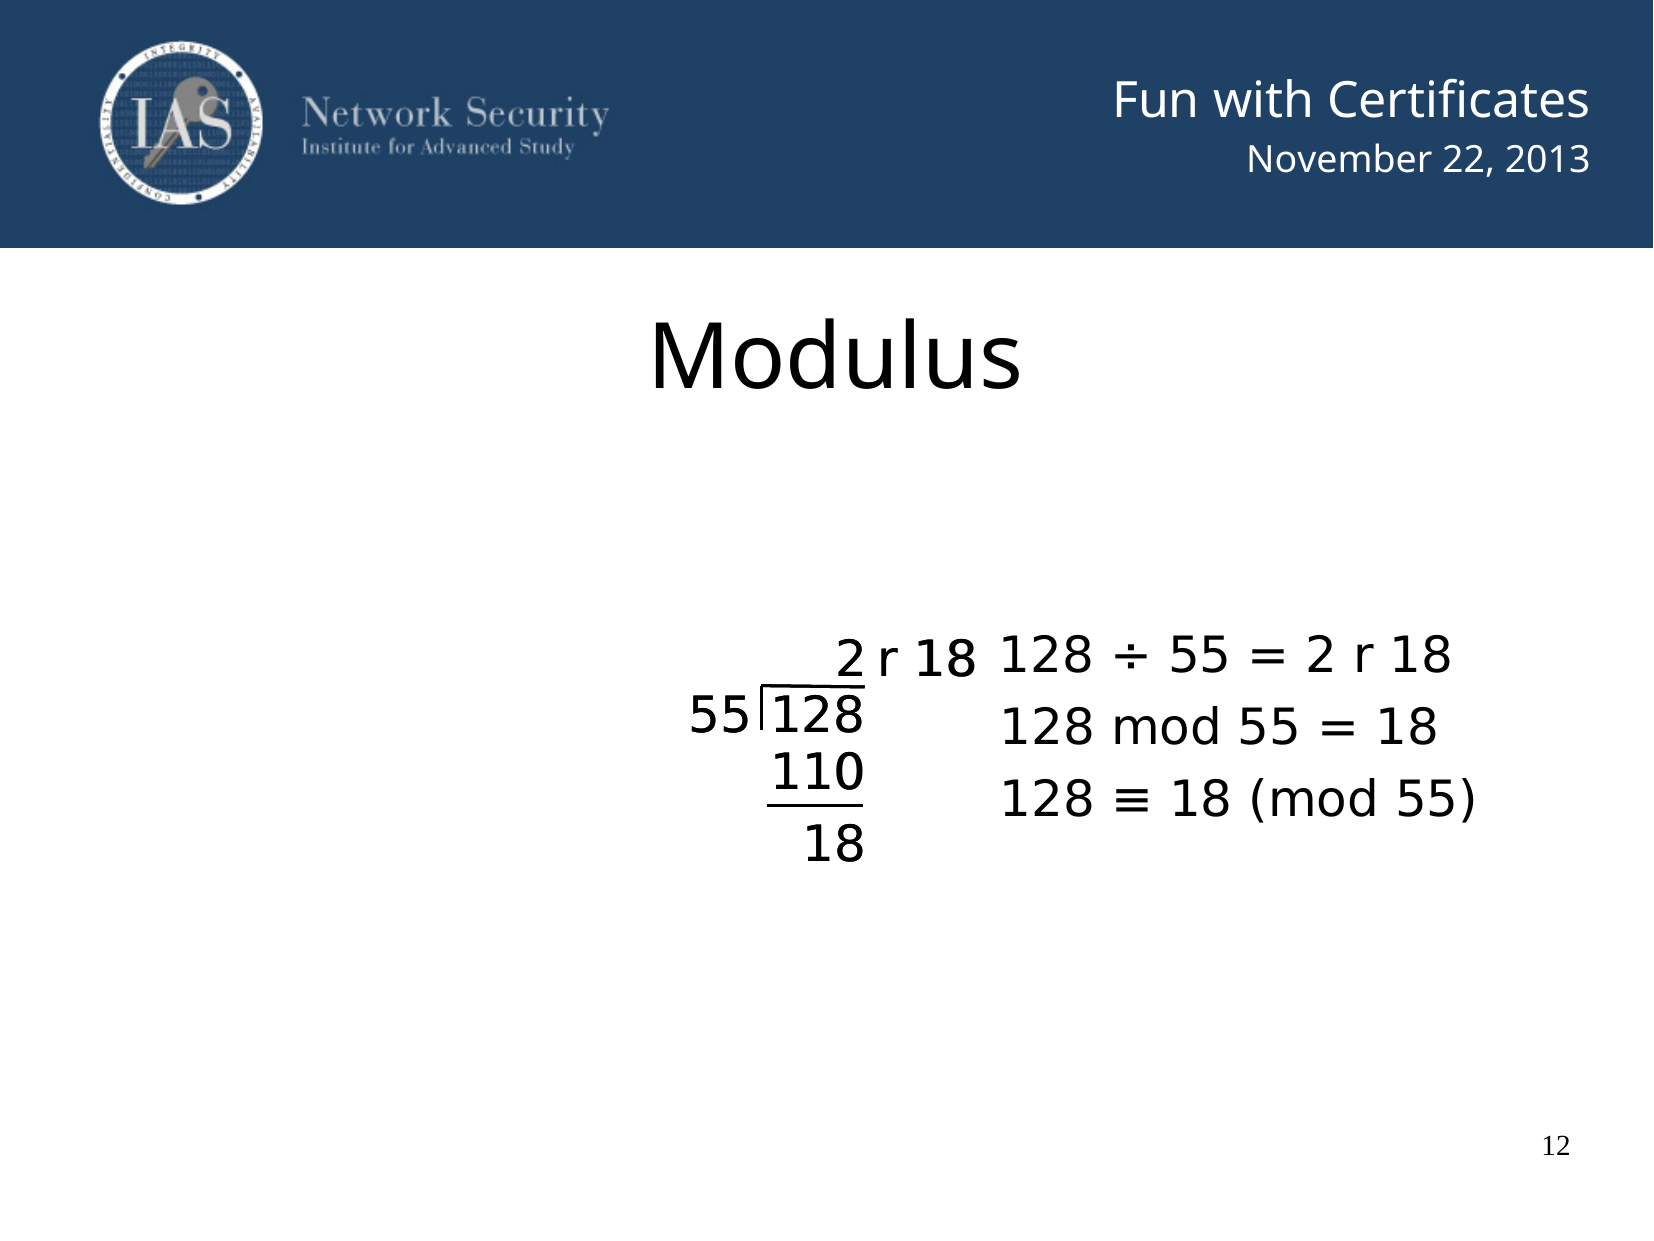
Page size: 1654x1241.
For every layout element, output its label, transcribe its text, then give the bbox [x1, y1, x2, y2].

text_box 128 ≡ 18 (mod 55) [985, 762, 1493, 836]
text_box 128 ÷ 55 = 2 r 18 [984, 618, 1469, 692]
text_box 110 [755, 736, 881, 810]
text_box 55 [674, 678, 755, 752]
text_box 128 [755, 678, 881, 736]
text_box 2 [820, 688, 862, 696]
text_box 2 [820, 622, 862, 685]
text_box 18 [788, 807, 882, 882]
picture [0, 0, 1653, 248]
text_box r 18 [862, 622, 1013, 696]
text_box 128 mod 55 = 18 [985, 690, 1455, 762]
list Modulus [82, 290, 1571, 1088]
